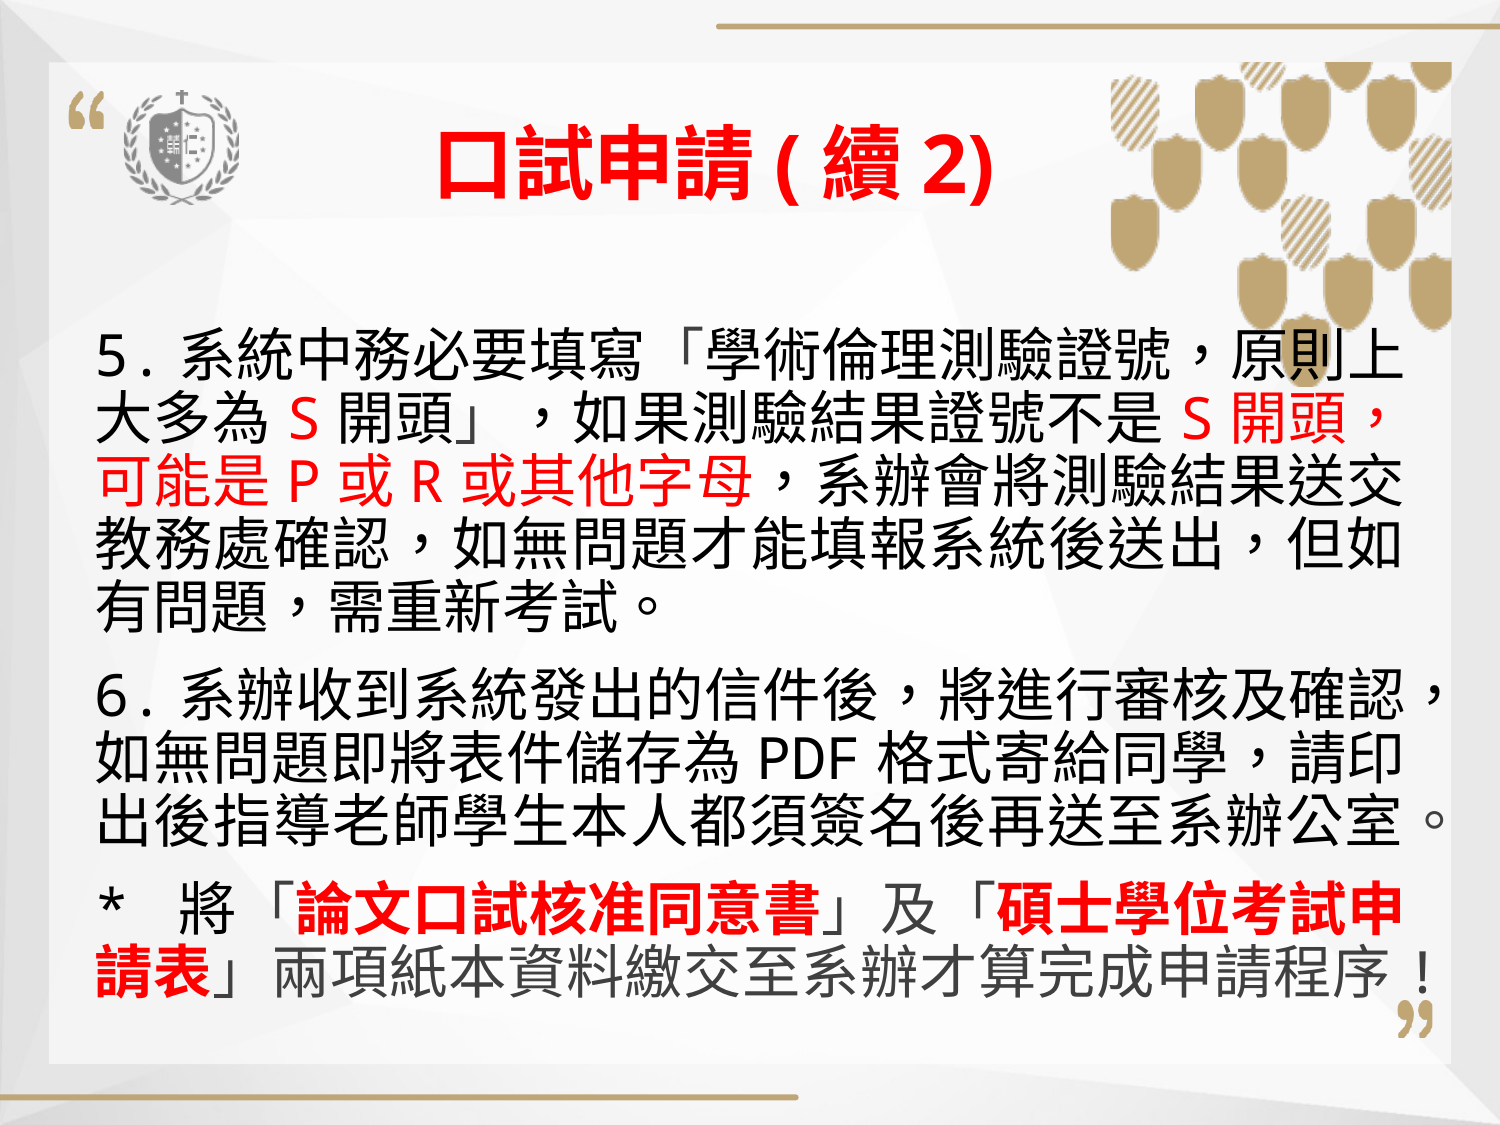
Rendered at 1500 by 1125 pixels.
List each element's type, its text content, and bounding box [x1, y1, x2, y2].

picture [123, 90, 239, 205]
text_box [1428, 814, 1433, 825]
text_box [67, 278, 1433, 1059]
text_box 5.系統中務必要填寫「學術倫理測驗證號，原則上大多為S開頭」，如果測驗結果證號不是S開頭，可能是P或R或其他字母，系辦會將測驗結果送交教務處確認，如無問題才能填報系統後送出，但如有問題，需重新考試。 6.系辦收到系統發出的信件後，將進行審核及確認，如無問題即將表件儲存為PDF格式寄給同學，請印出後指導老師學生本人都須簽名後再送至系辦公室。 * 將「論文口試核准同意書」及「碩士學位考試申請表」兩項紙本資料繳交至系辦才算完成申請程序! [79, 318, 1421, 1125]
text_box 口試申請(續2) [140, 104, 1287, 270]
